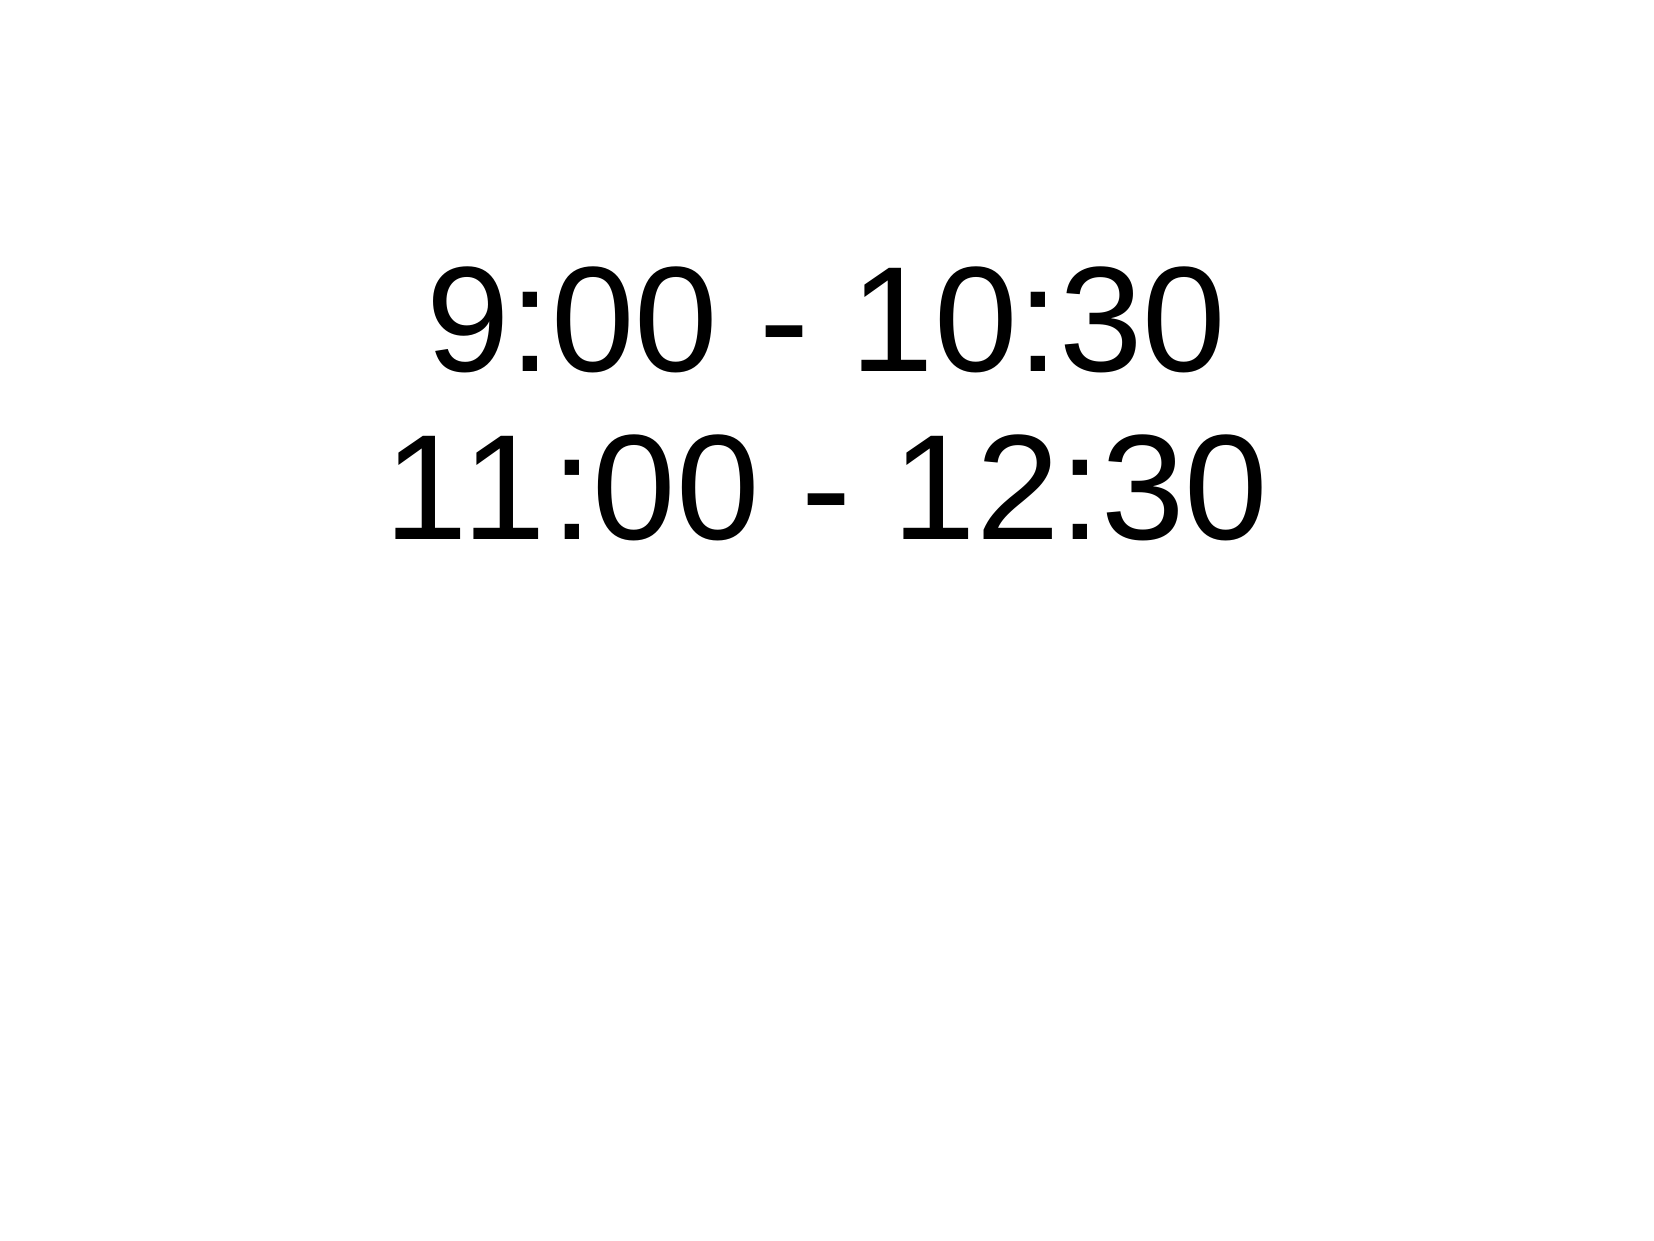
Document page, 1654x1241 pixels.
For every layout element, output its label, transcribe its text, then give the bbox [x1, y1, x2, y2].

title 9:00 - 10:30 11:00 - 12:30 1:30 - 3:00 3:30 - 5:00 [82, 49, 1571, 1093]
